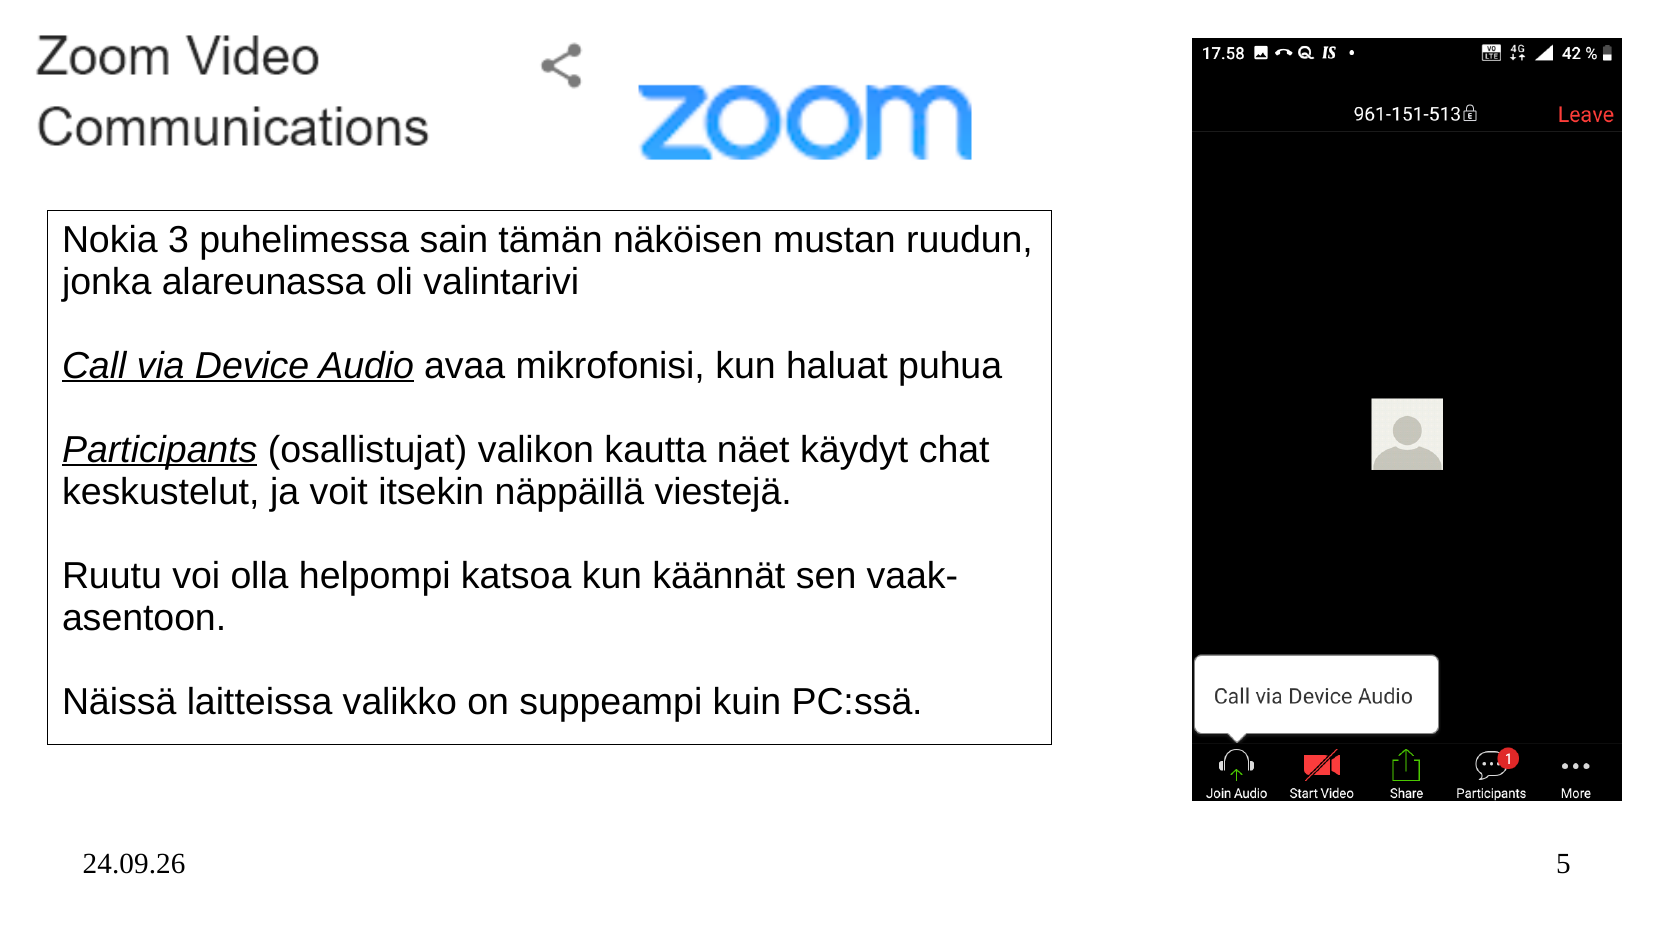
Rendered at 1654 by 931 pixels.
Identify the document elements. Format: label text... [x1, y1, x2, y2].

picture [1192, 38, 1622, 801]
text_box Nokia 3 puhelimessa sain tämän näköisen mustan ruudun, jonka alareunassa oli valintarivi Call via Device Audio avaa mikrofonisi, kun haluat puhua Participants (osallistujat) valikon kautta näet käydyt chat keskustelut, ja voit itsekin näppäillä viestejä. Ruutu voi olla helpompi katsoa kun käännät sen vaak-asentoon. Näissä laitteissa valikko on suppeampi kuin PC:ssä. [47, 210, 1052, 856]
picture [12, 11, 993, 176]
